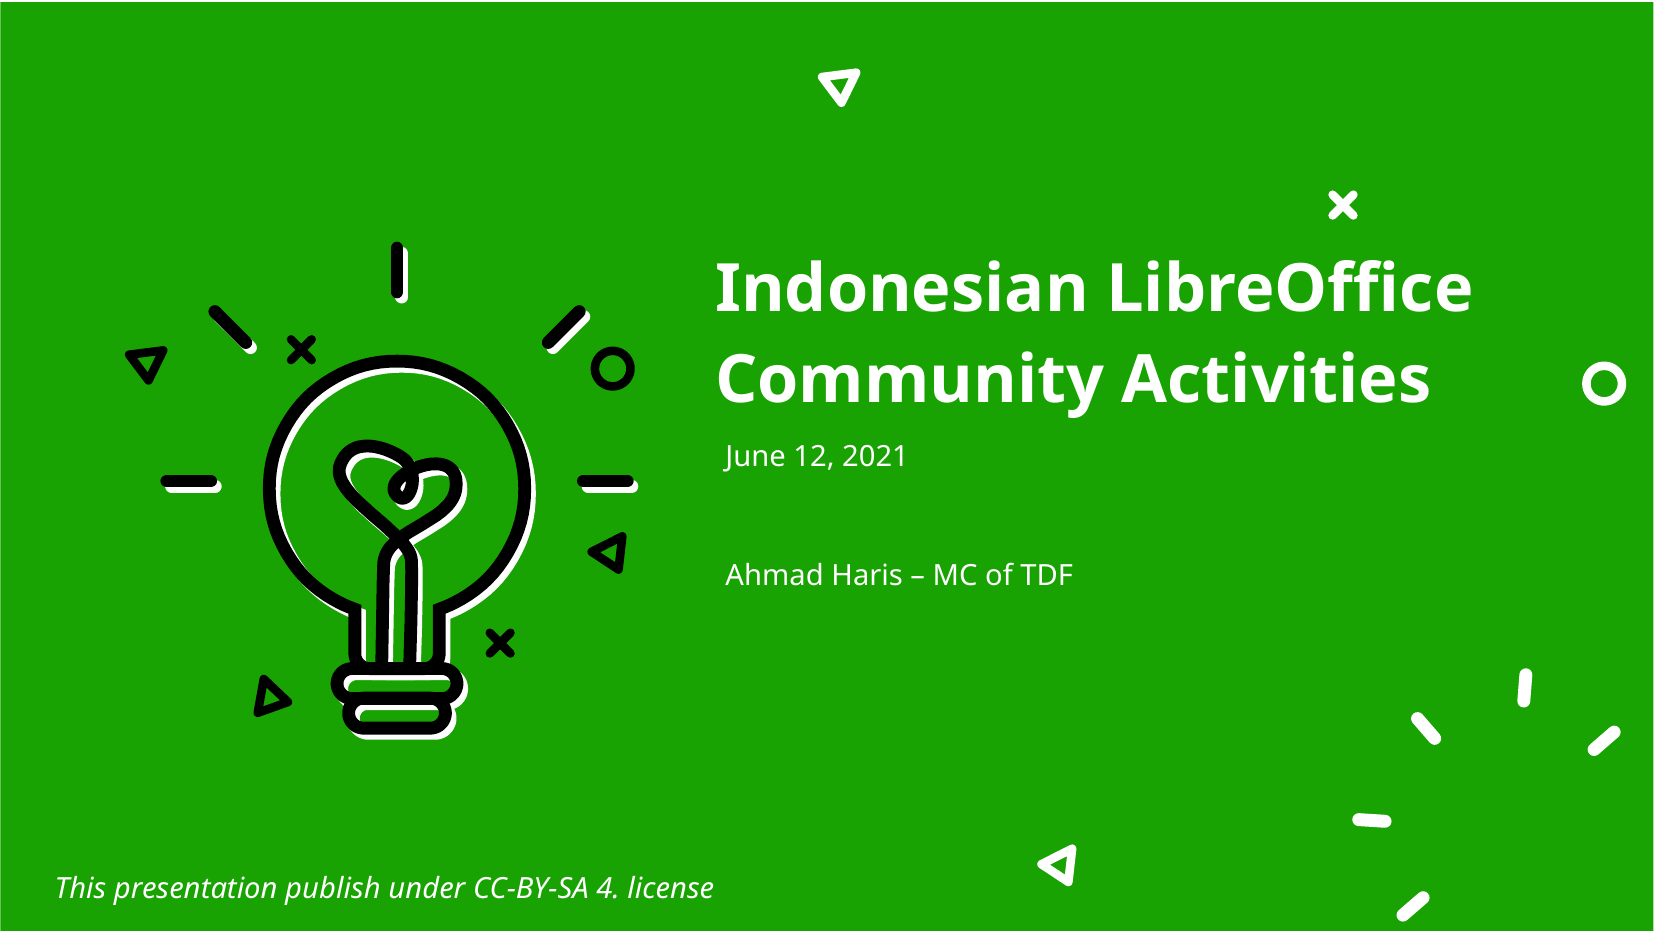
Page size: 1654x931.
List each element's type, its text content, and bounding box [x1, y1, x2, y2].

text_box [0, 2, 1654, 931]
title Indonesian LibreOffice Community Activities [715, 149, 1549, 513]
text_box This presentation publish under CC-BY-SA 4. license [39, 859, 852, 920]
text_box June 12, 2021 Ahmad Haris – MC of TDF [725, 435, 1386, 731]
